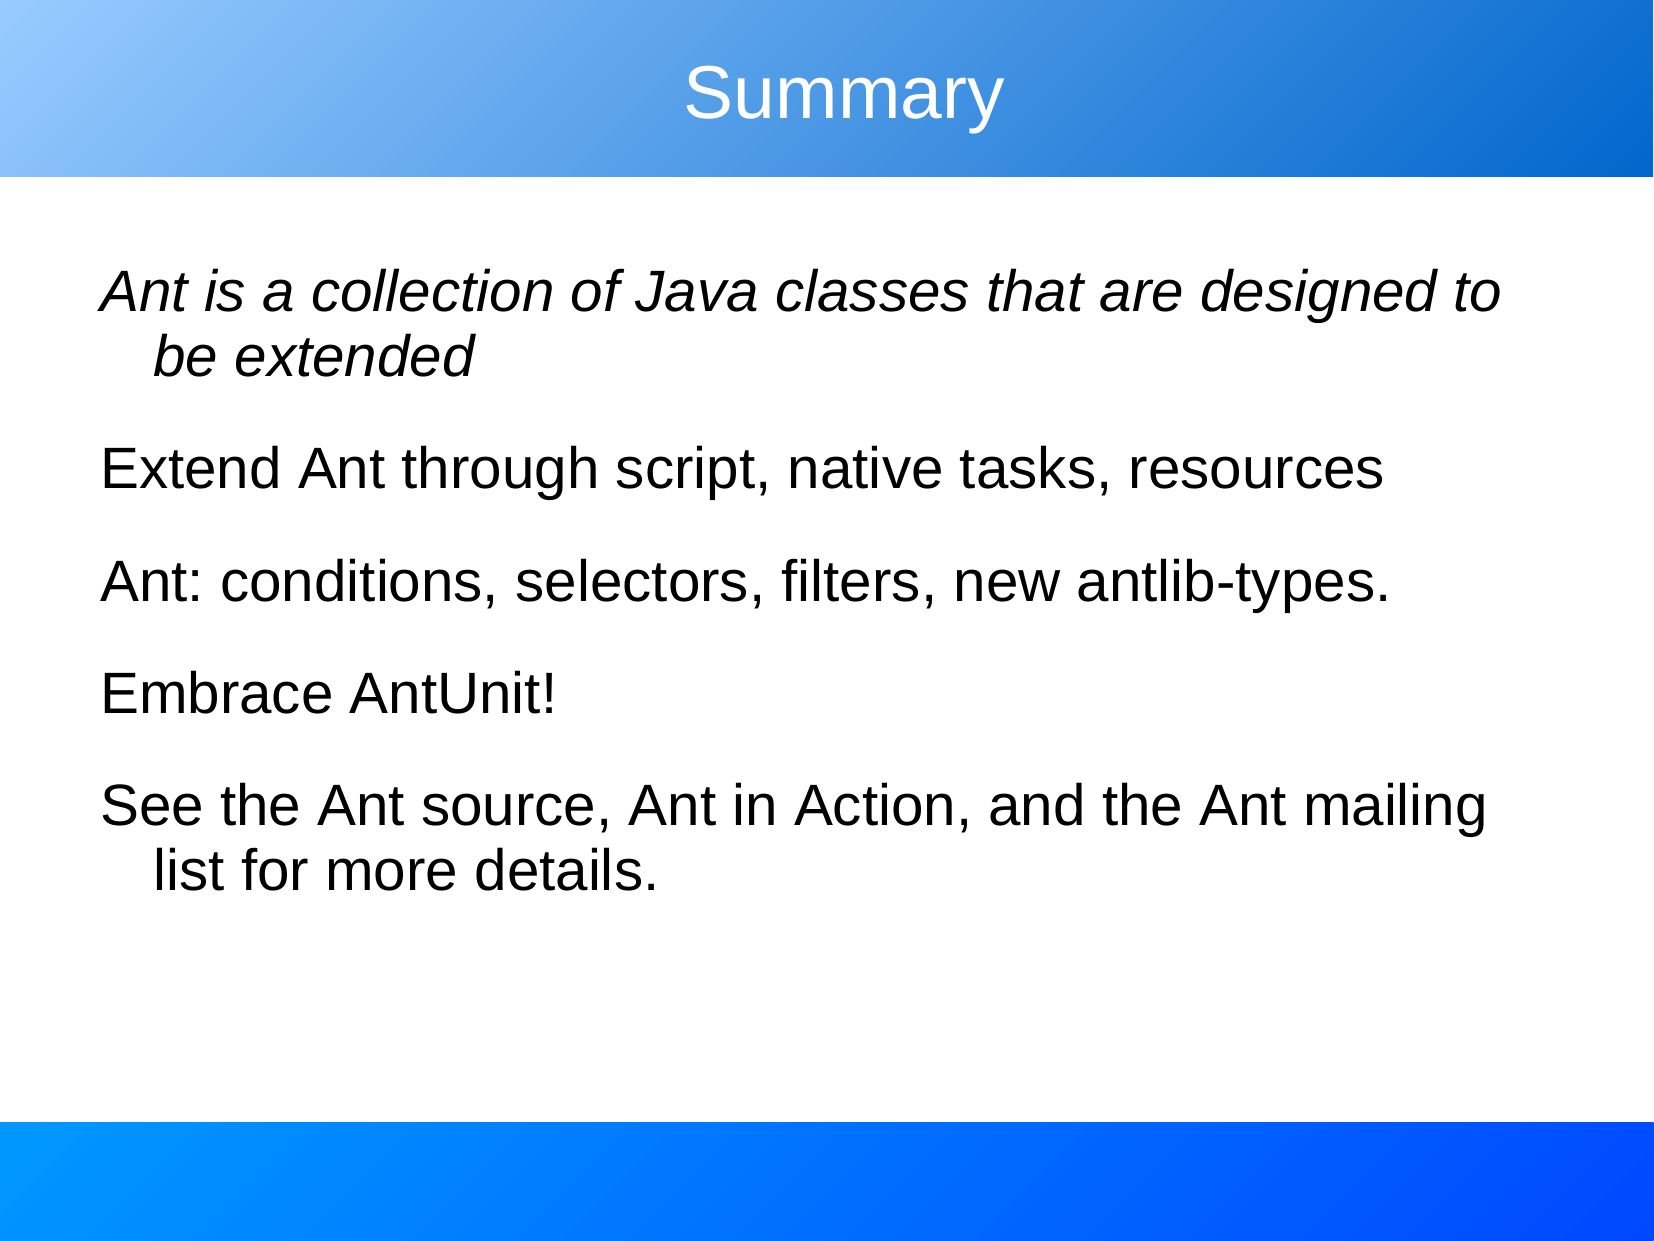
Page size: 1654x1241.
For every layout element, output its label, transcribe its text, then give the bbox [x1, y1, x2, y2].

list Ant is a collection of Java classes that are designed to be extended Extend Ant through script, native tasks, resources Ant: conditions, selectors, filters, new antlib-types. Embrace AntUnit! See the Ant source, Ant in Action, and the Ant mailing list for more details. [82, 258, 1571, 1078]
title Summary [82, 22, 1571, 163]
